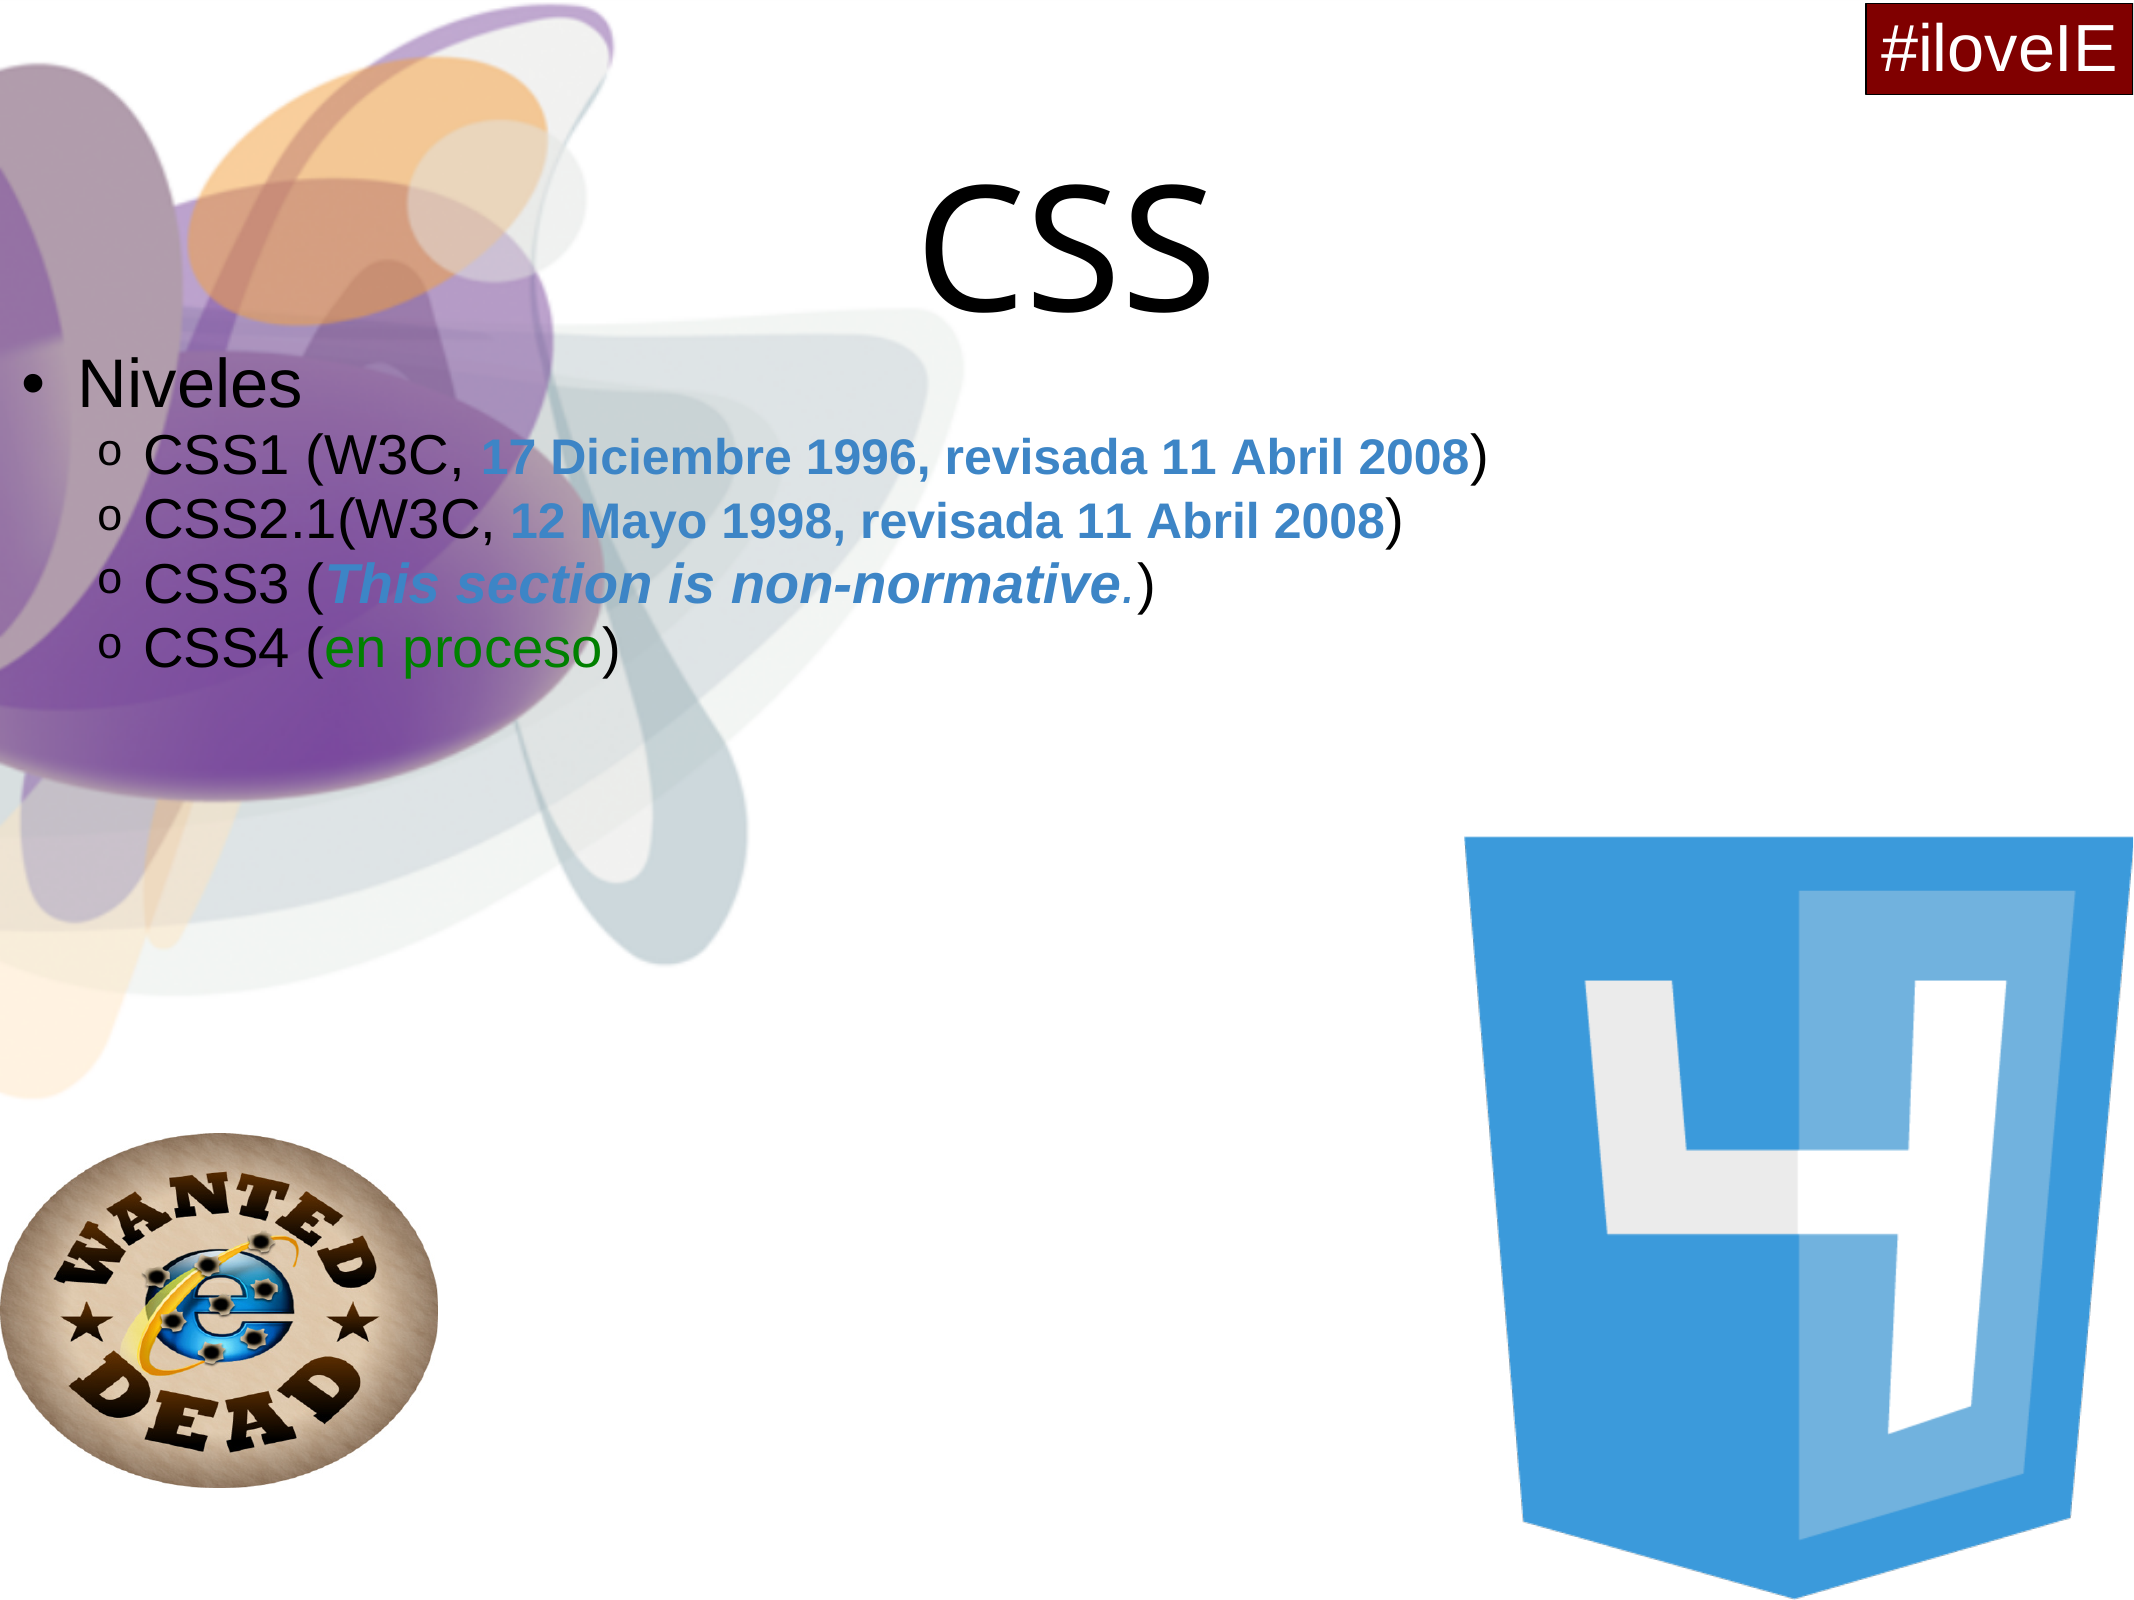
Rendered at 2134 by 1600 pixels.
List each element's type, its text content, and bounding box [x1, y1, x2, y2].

text_box #iloveIE [1866, 3, 2133, 95]
text_box Niveles CSS1 (W3C, 17 Diciembre 1996, revisada 11 Abril 2008) CSS2.1(W3C, 12 Mayo 1998, revisada 11 Abril 2008) CSS3 (This section is non-normative.) CSS4 (en proceso) [2, 345, 2079, 745]
picture [0, 0, 2134, 1600]
text_box CSS [208, 41, 1926, 345]
